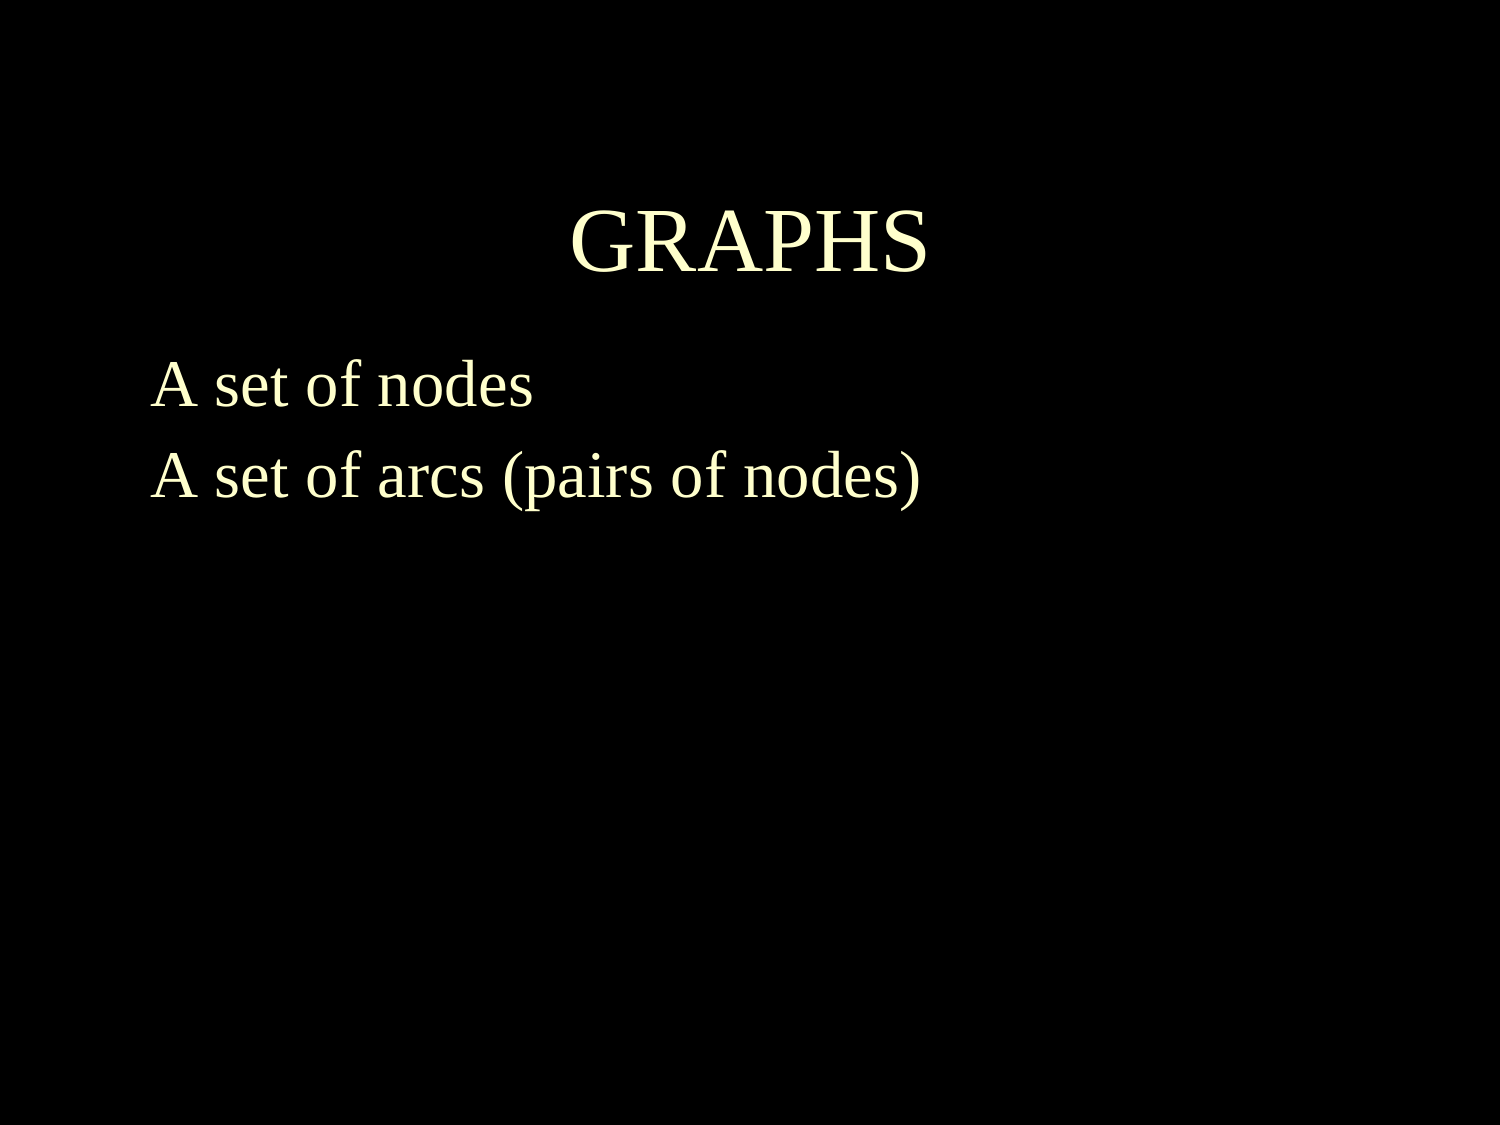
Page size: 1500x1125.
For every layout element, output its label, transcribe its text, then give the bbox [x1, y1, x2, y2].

title GRAPHS [22, 145, 1480, 336]
list A set of nodes A set of arcs (pairs of nodes) [150, 347, 1426, 1011]
